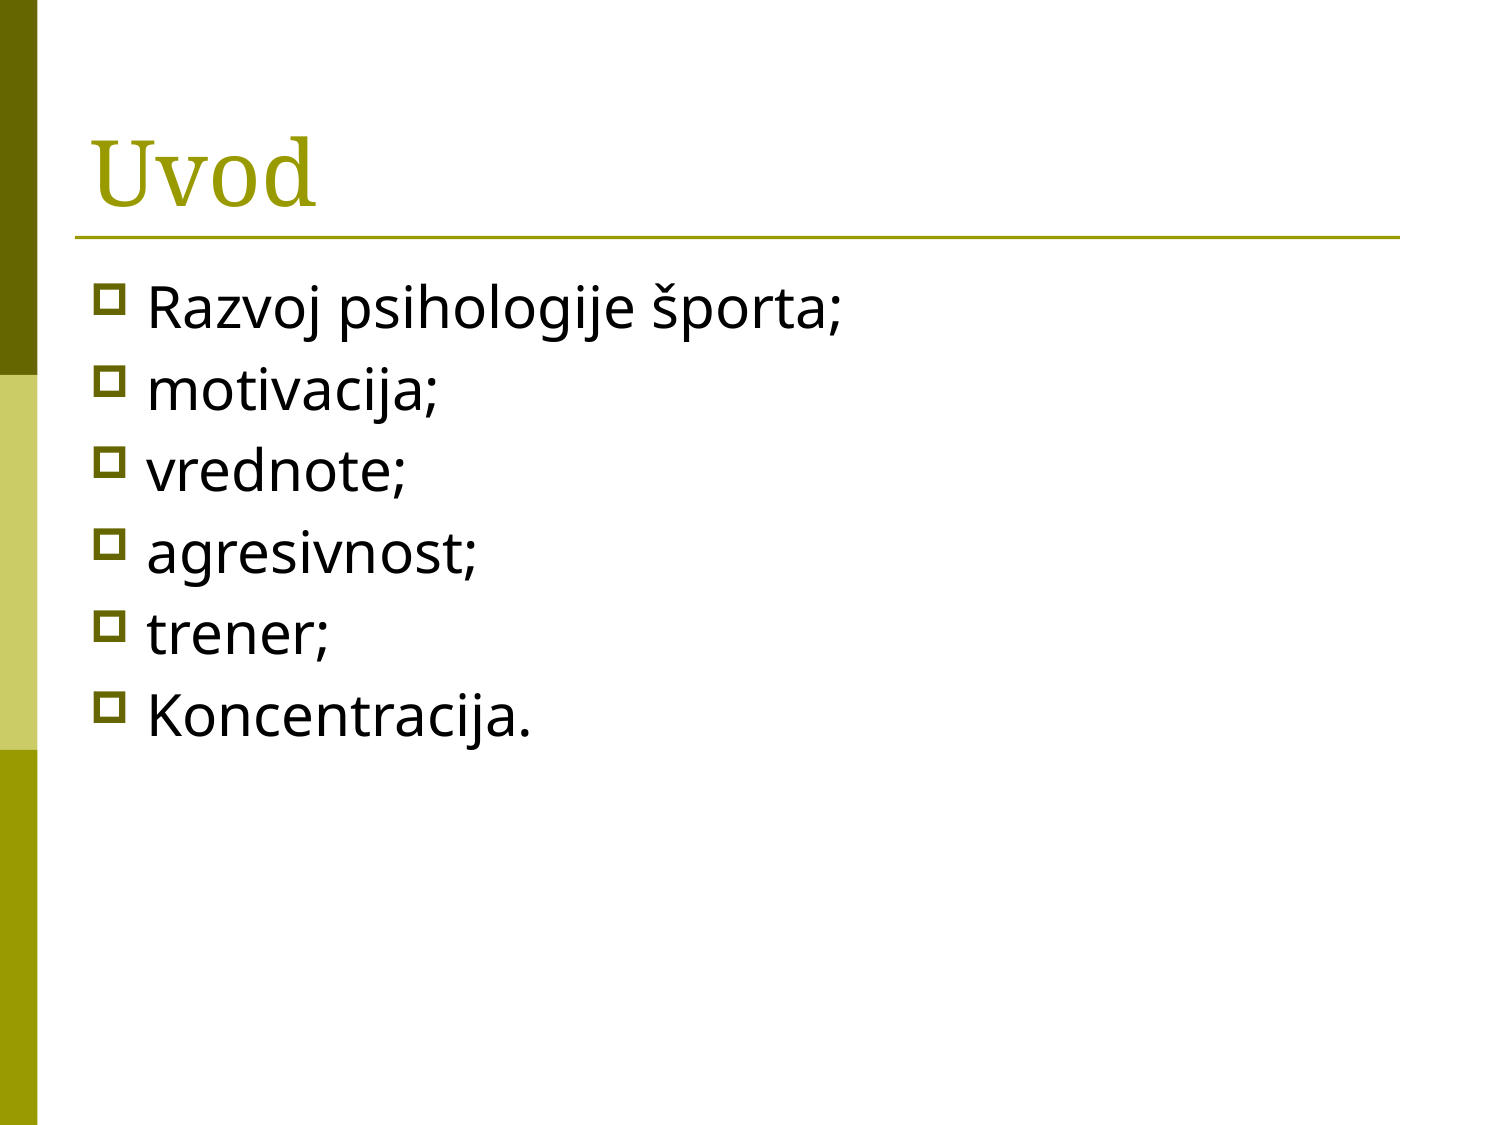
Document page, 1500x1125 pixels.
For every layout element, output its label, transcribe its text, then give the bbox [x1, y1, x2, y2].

title Uvod [75, 45, 1425, 233]
list Razvoj psihologije športa; motivacija; vrednote; agresivnost; trener; Koncentracija. [75, 262, 1425, 1006]
